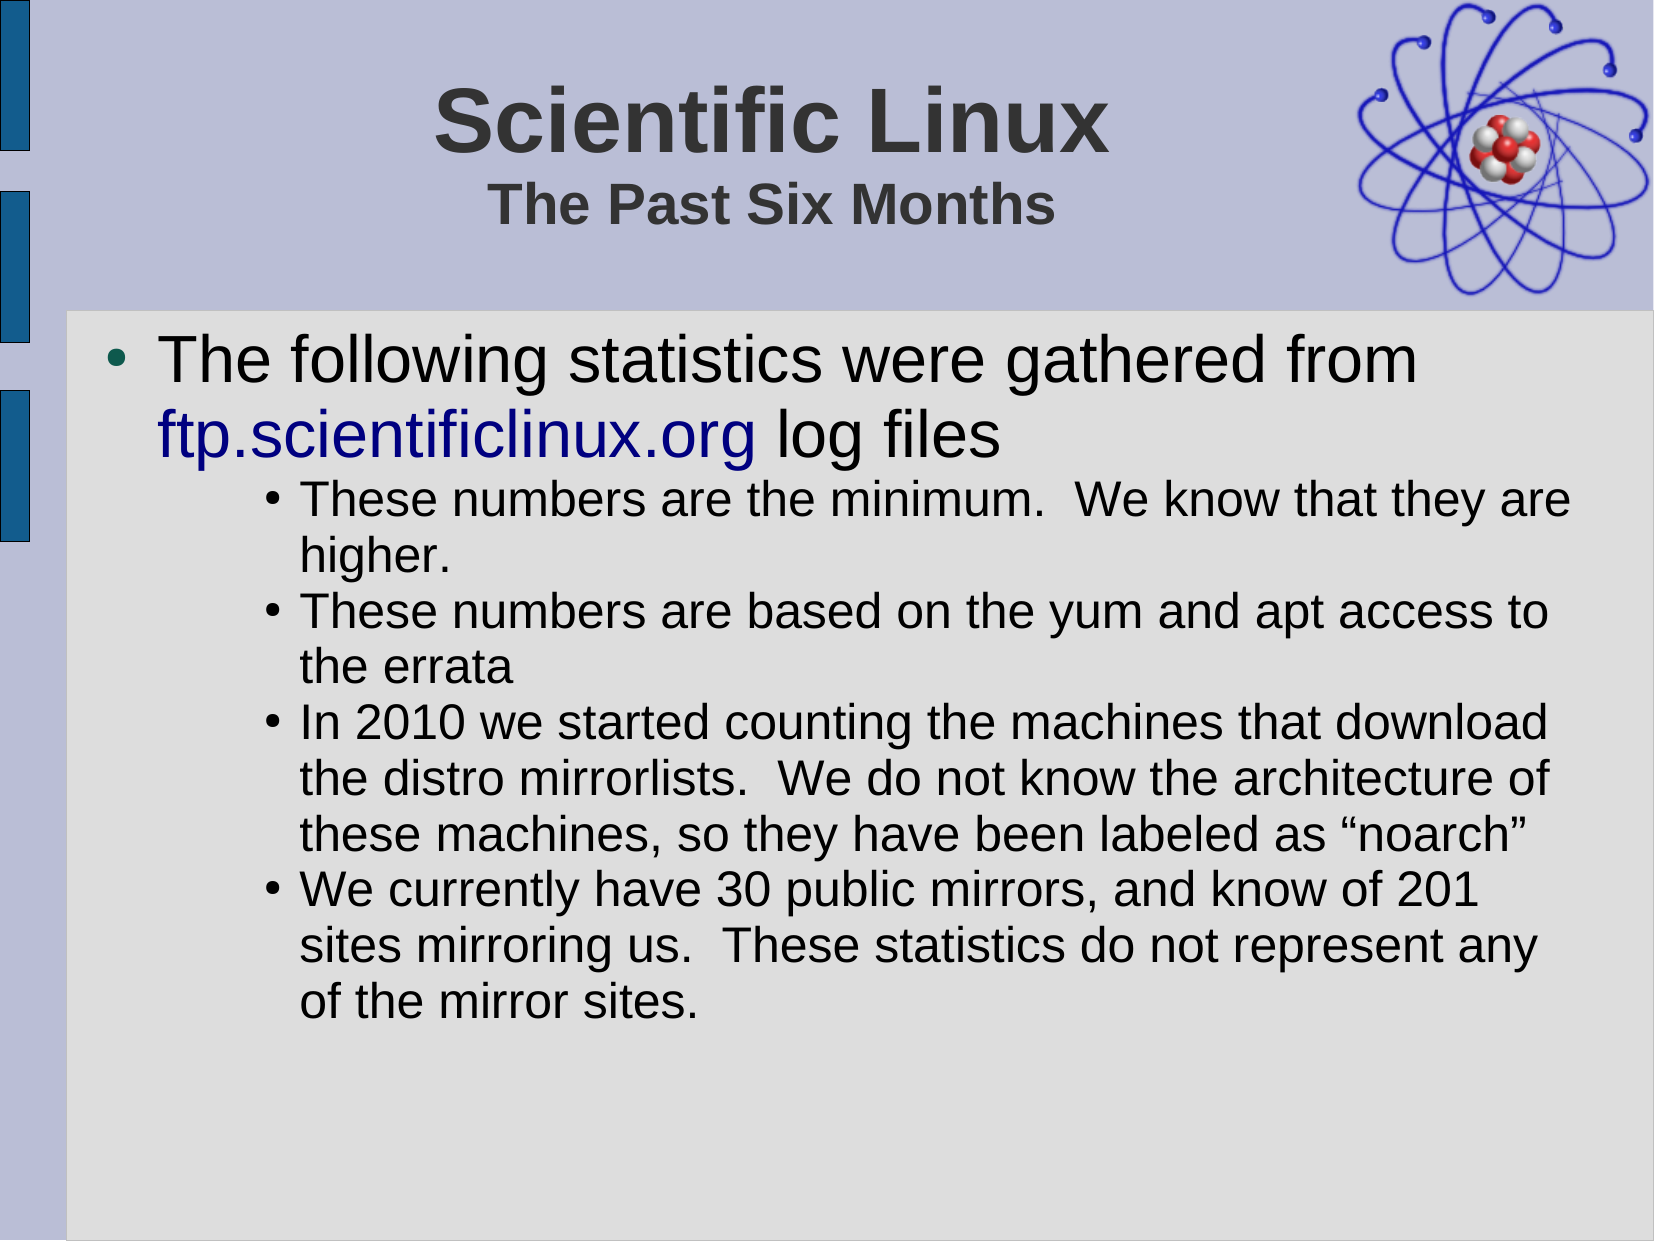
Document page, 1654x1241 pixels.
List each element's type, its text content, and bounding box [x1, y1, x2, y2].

list The following statistics were gathered from ftp.scientificlinux.org log files These numbers are the minimum. We know that they are higher. These numbers are based on the yum and apt access to the errata In 2010 we started counting the machines that download the distro mirrorlists. We do not know the architecture of these machines, so they have been labeled as “noarch” We currently have 30 public mirrors, and know of 201 sites mirroring us. These statistics do not represent any of the mirror sites. [86, 321, 1576, 1045]
title Scientific Linux The Past Six Months [82, 49, 1353, 257]
picture [1353, 0, 1654, 301]
